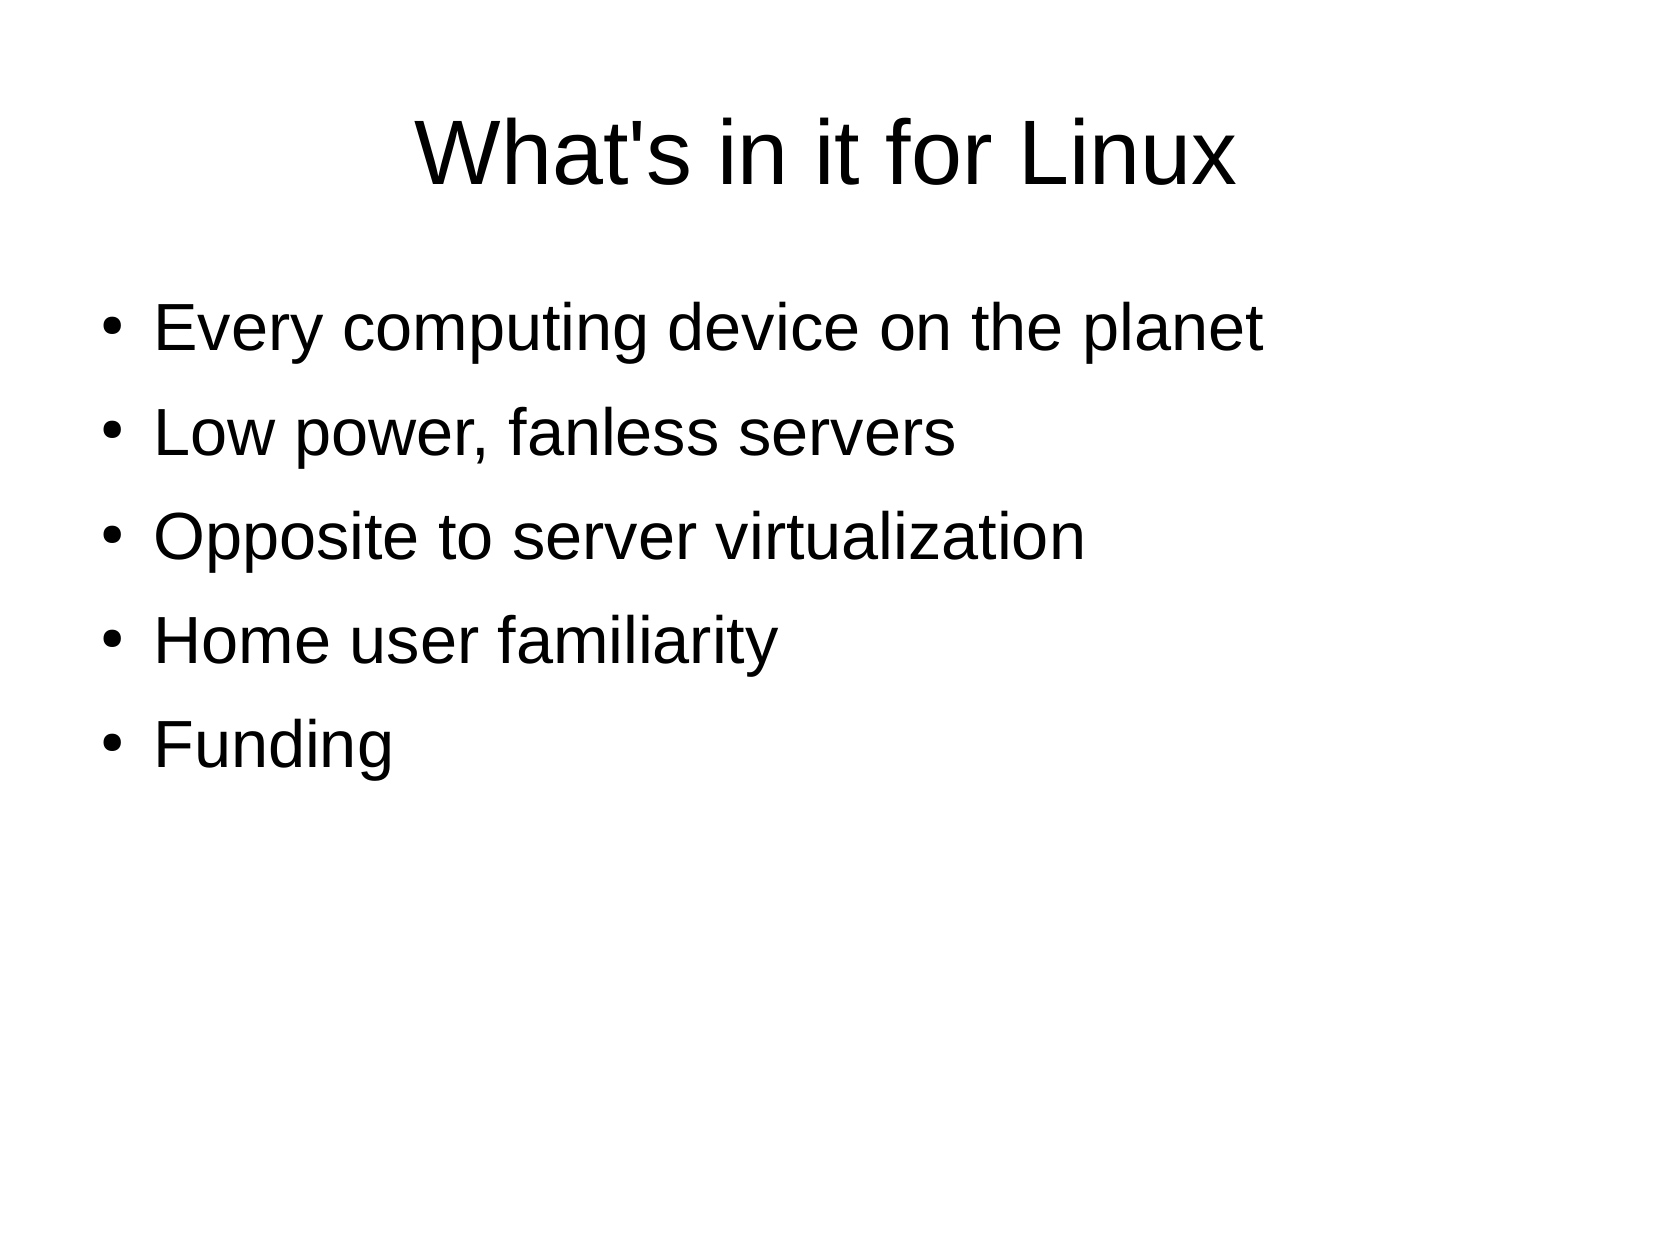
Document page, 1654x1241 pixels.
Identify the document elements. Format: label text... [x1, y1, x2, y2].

title What's in it for Linux [82, 49, 1571, 257]
list Every computing device on the planet Low power, fanless servers Opposite to server virtualization Home user familiarity Funding [82, 290, 1538, 1010]
